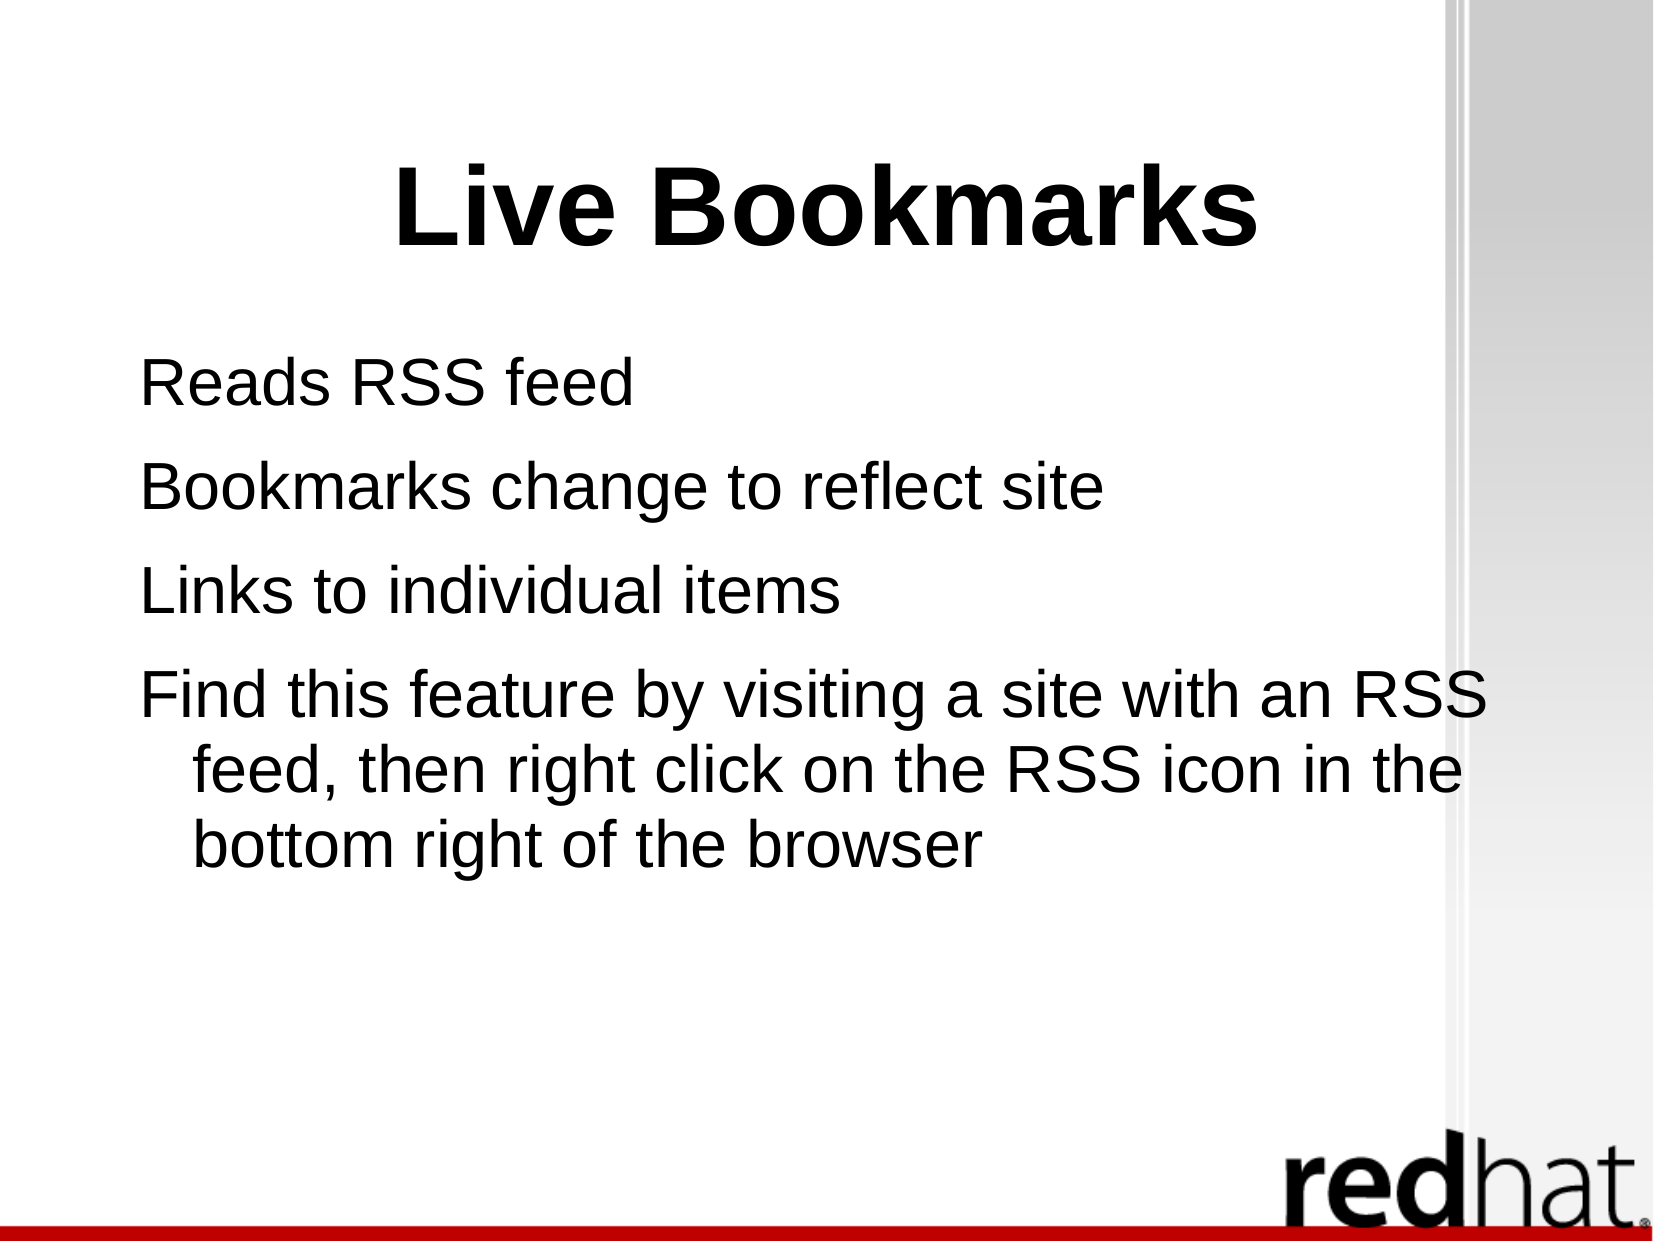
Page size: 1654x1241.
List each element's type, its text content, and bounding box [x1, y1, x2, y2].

picture [0, 0, 1654, 1241]
list Reads RSS feed Bookmarks change to reflect site Links to individual items Find this feature by visiting a site with an RSS feed, then right click on the RSS icon in the bottom right of the browser [121, 344, 1533, 1127]
title Live Bookmarks [121, 102, 1533, 311]
